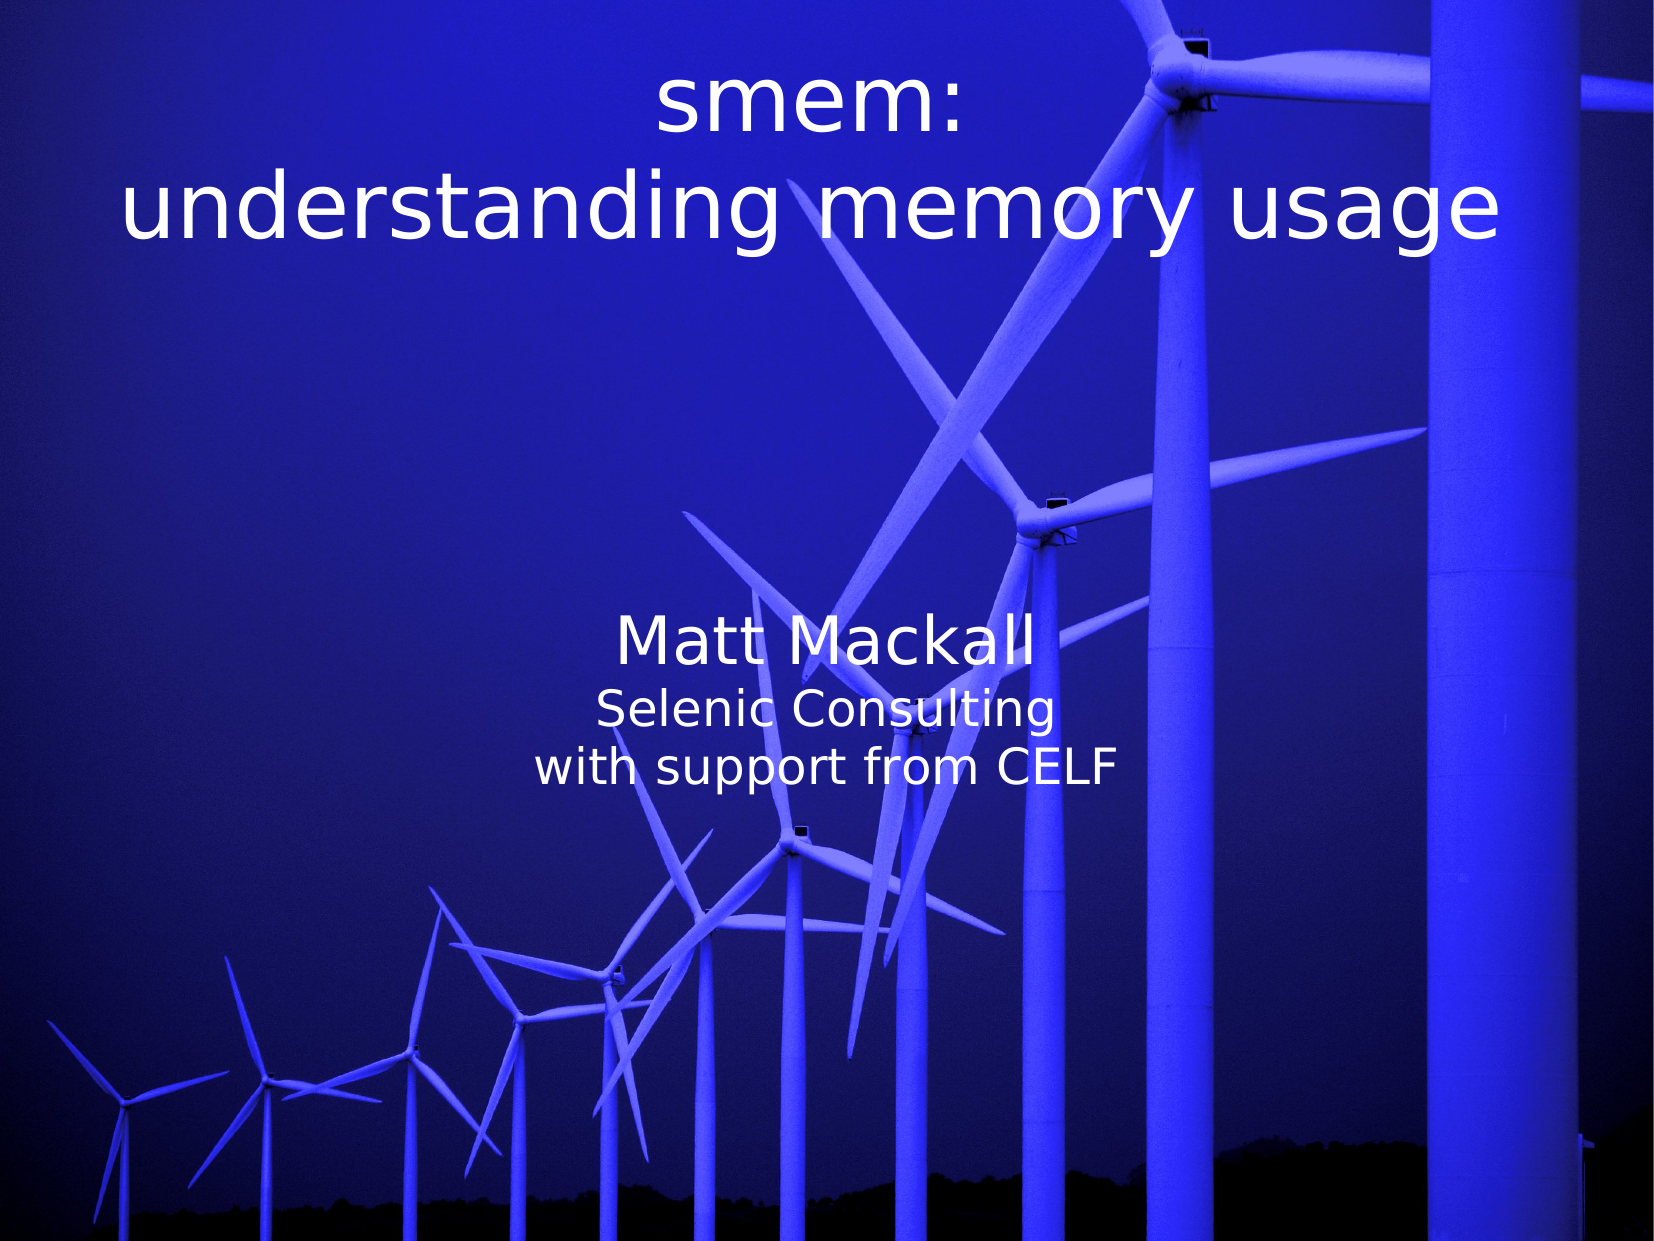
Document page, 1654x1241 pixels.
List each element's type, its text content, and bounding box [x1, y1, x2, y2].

title smem: understanding memory usage [82, 45, 1571, 261]
subtitle Matt Mackall Selenic Consulting with support from CELF [82, 297, 1571, 1102]
picture [0, 0, 1654, 1241]
